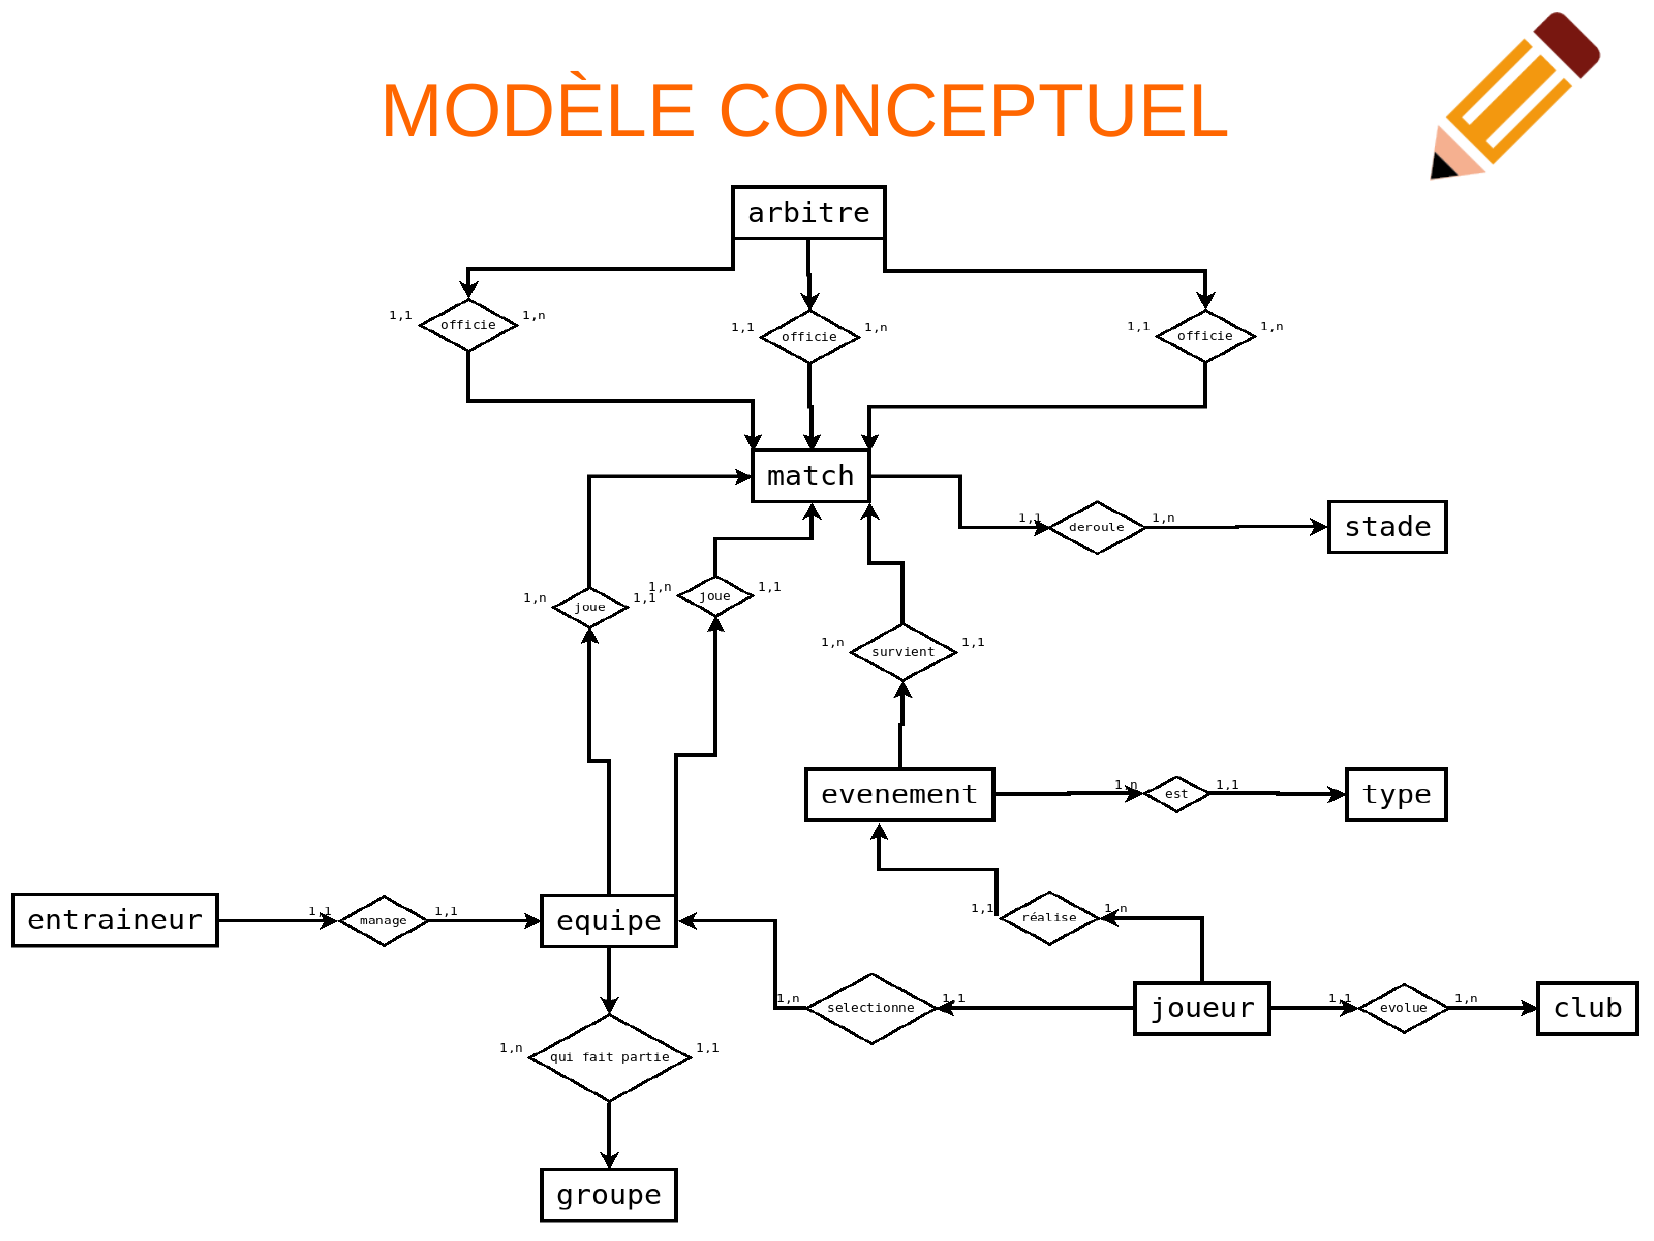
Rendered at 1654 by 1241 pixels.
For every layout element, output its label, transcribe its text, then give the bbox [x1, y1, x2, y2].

picture [11, 185, 1642, 1223]
picture [1430, 12, 1601, 181]
title MODÈLE CONCEPTUEL [82, 39, 1548, 182]
